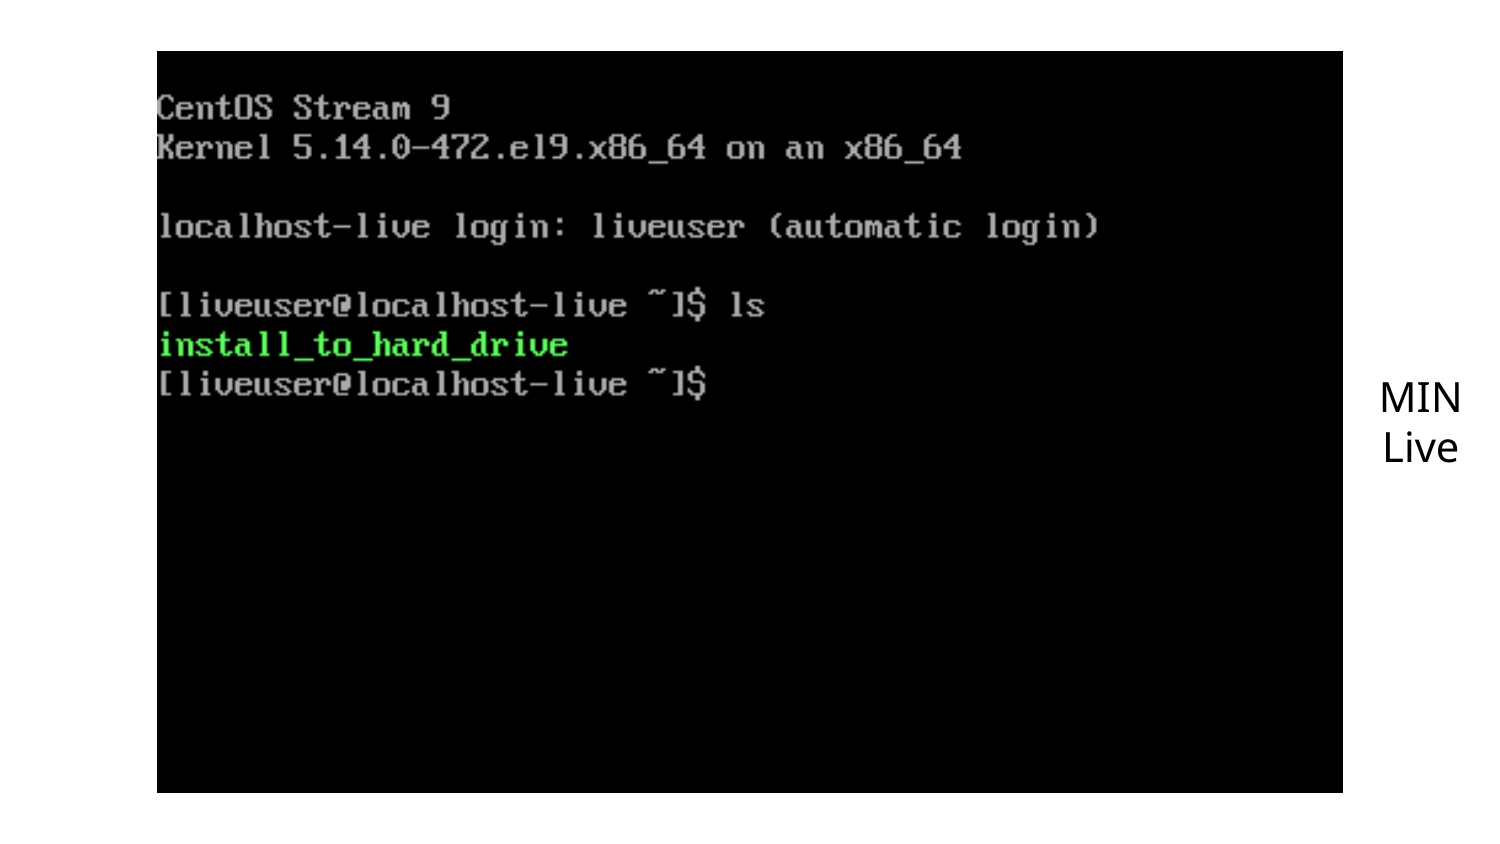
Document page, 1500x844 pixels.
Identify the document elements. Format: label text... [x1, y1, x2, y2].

text_box MIN Live [1343, 356, 1500, 487]
picture [157, 51, 1343, 793]
